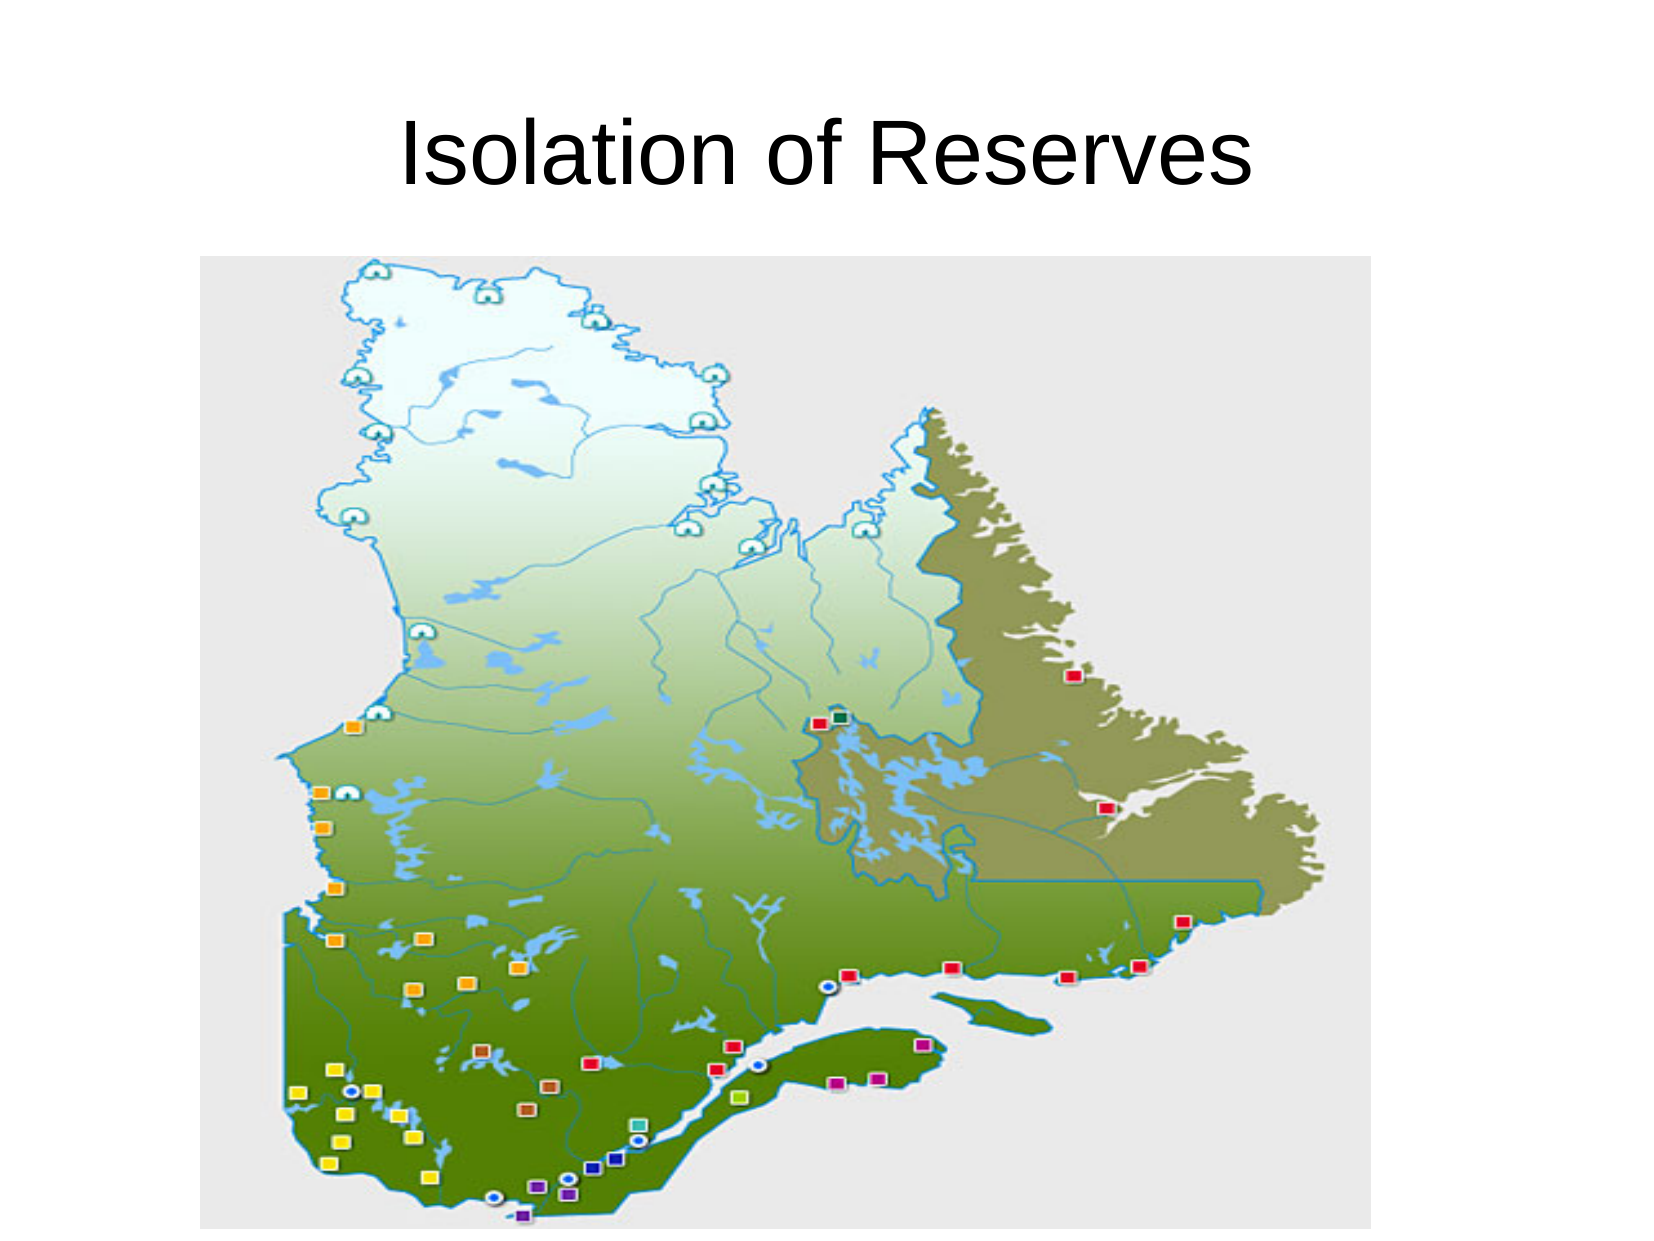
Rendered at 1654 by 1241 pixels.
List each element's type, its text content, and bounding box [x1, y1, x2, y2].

picture [200, 256, 1371, 1229]
title Isolation of Reserves [82, 49, 1571, 257]
